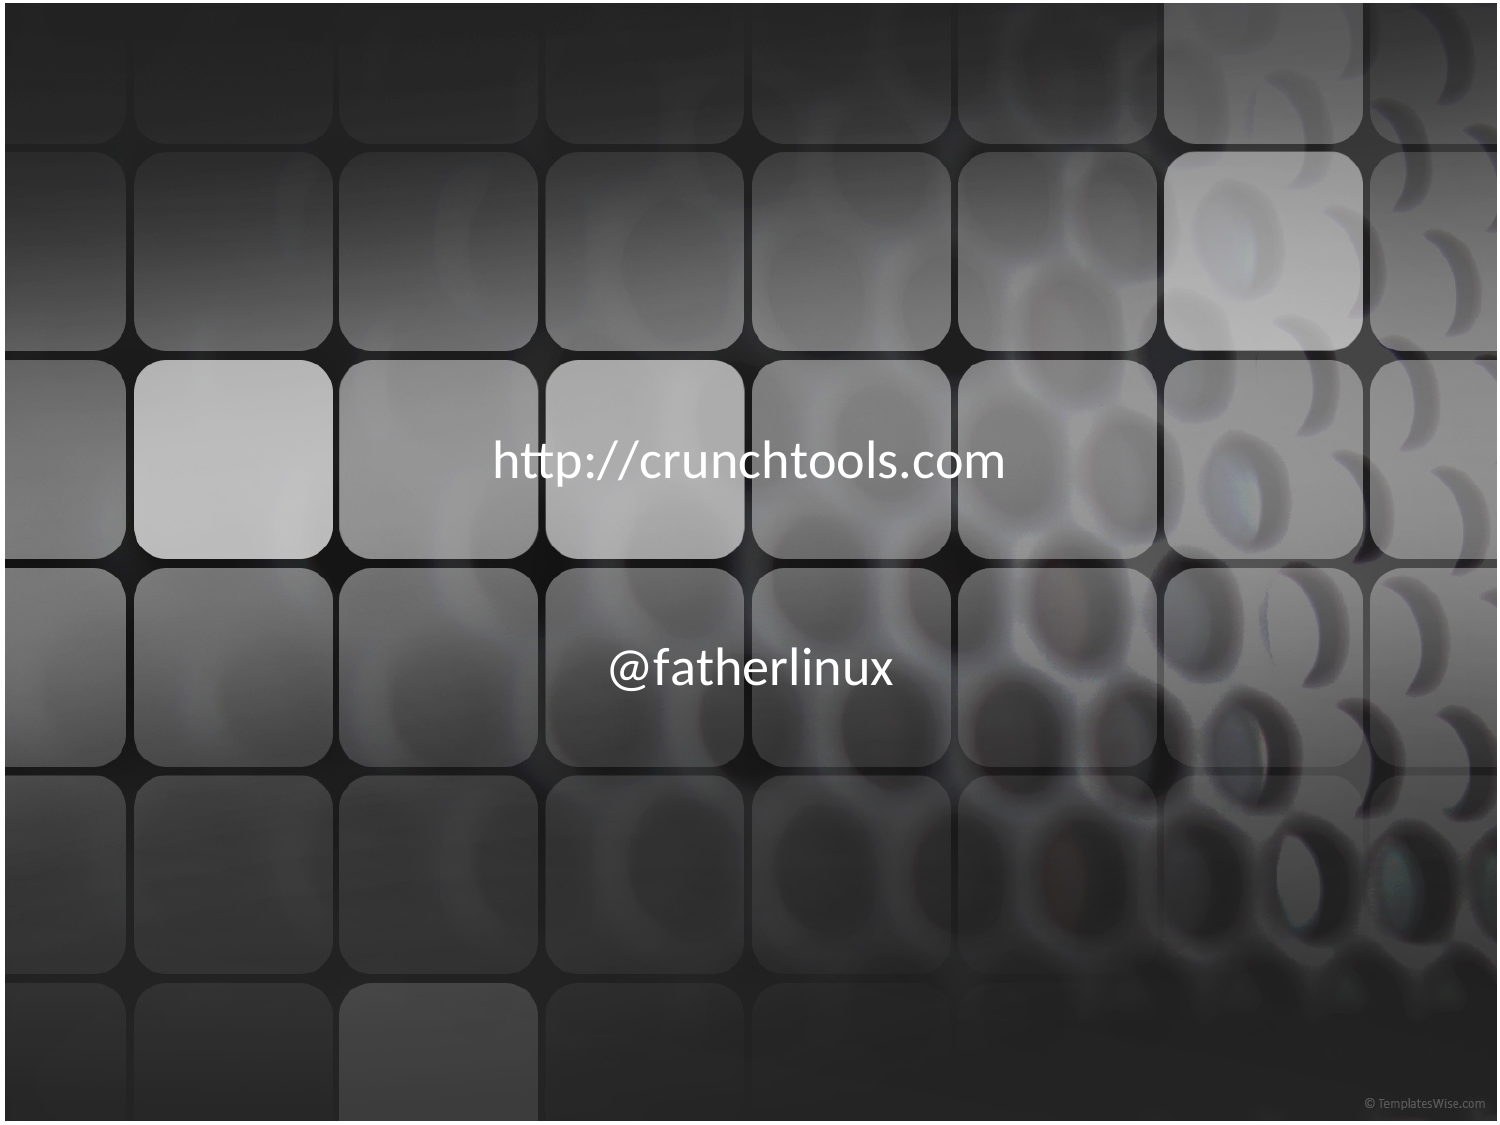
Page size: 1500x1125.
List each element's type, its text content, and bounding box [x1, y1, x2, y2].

picture [0, 0, 1500, 1125]
text_box http://crunchtools.com [225, 416, 1276, 518]
text_box @fatherlinux [225, 624, 1276, 725]
